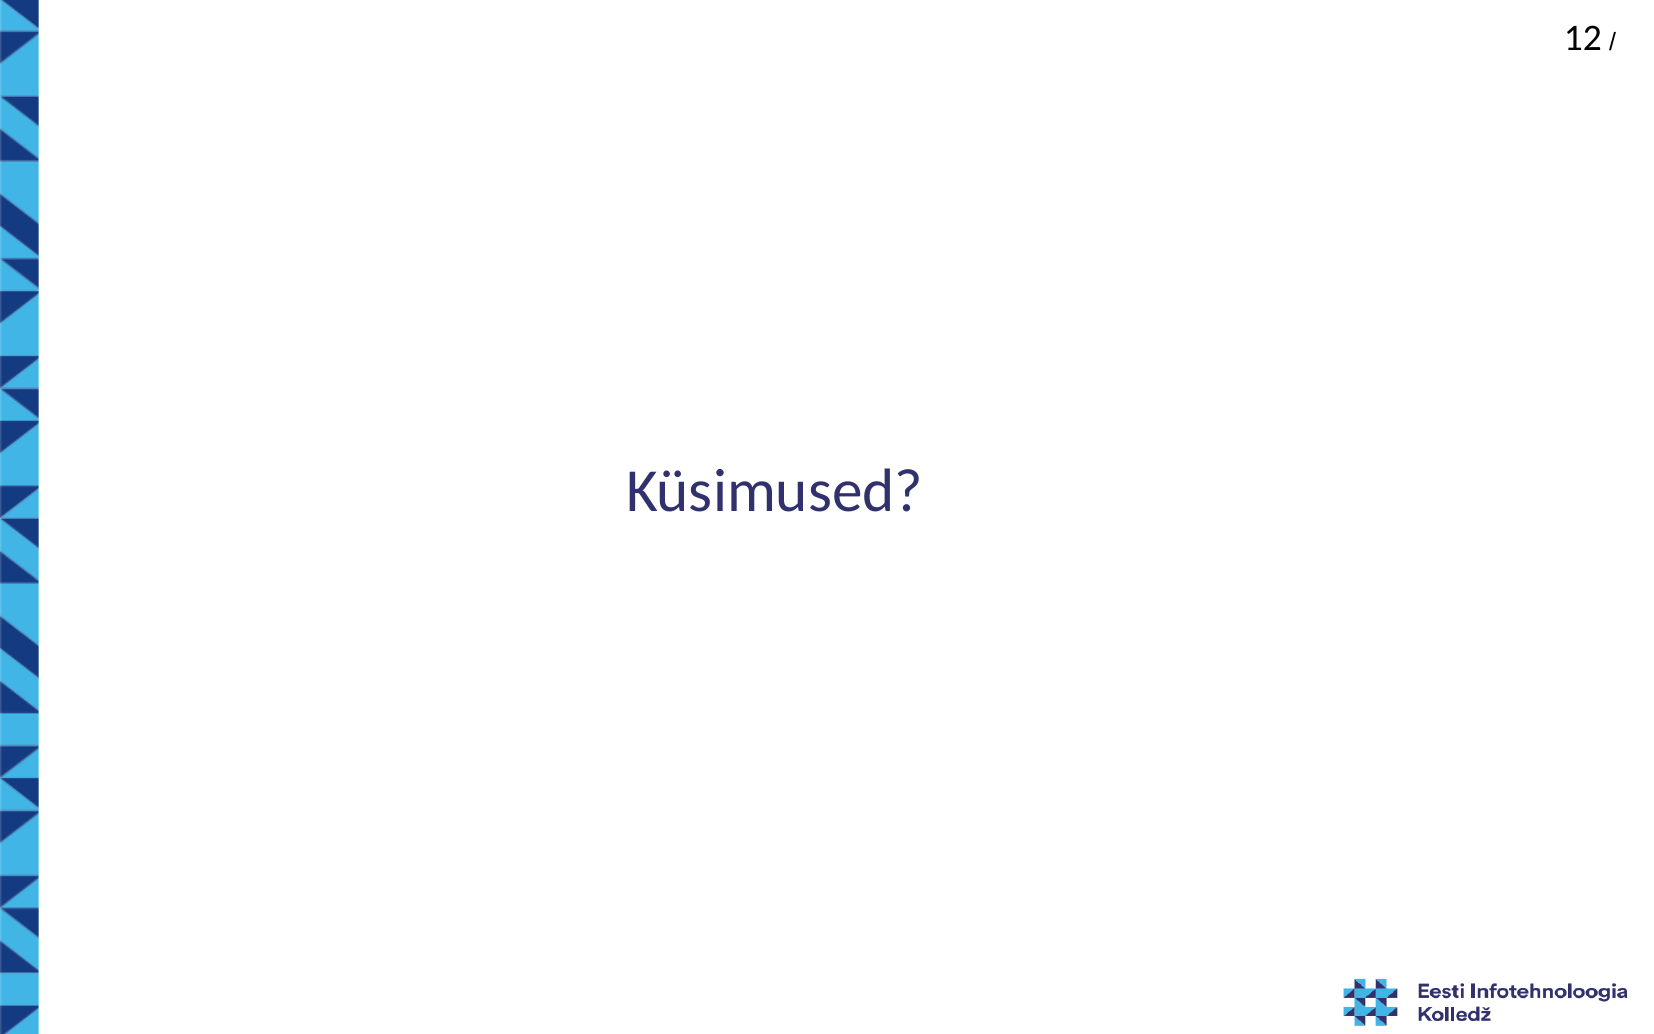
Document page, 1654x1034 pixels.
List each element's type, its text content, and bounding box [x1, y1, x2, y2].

title Küsimused? [625, 431, 1044, 544]
